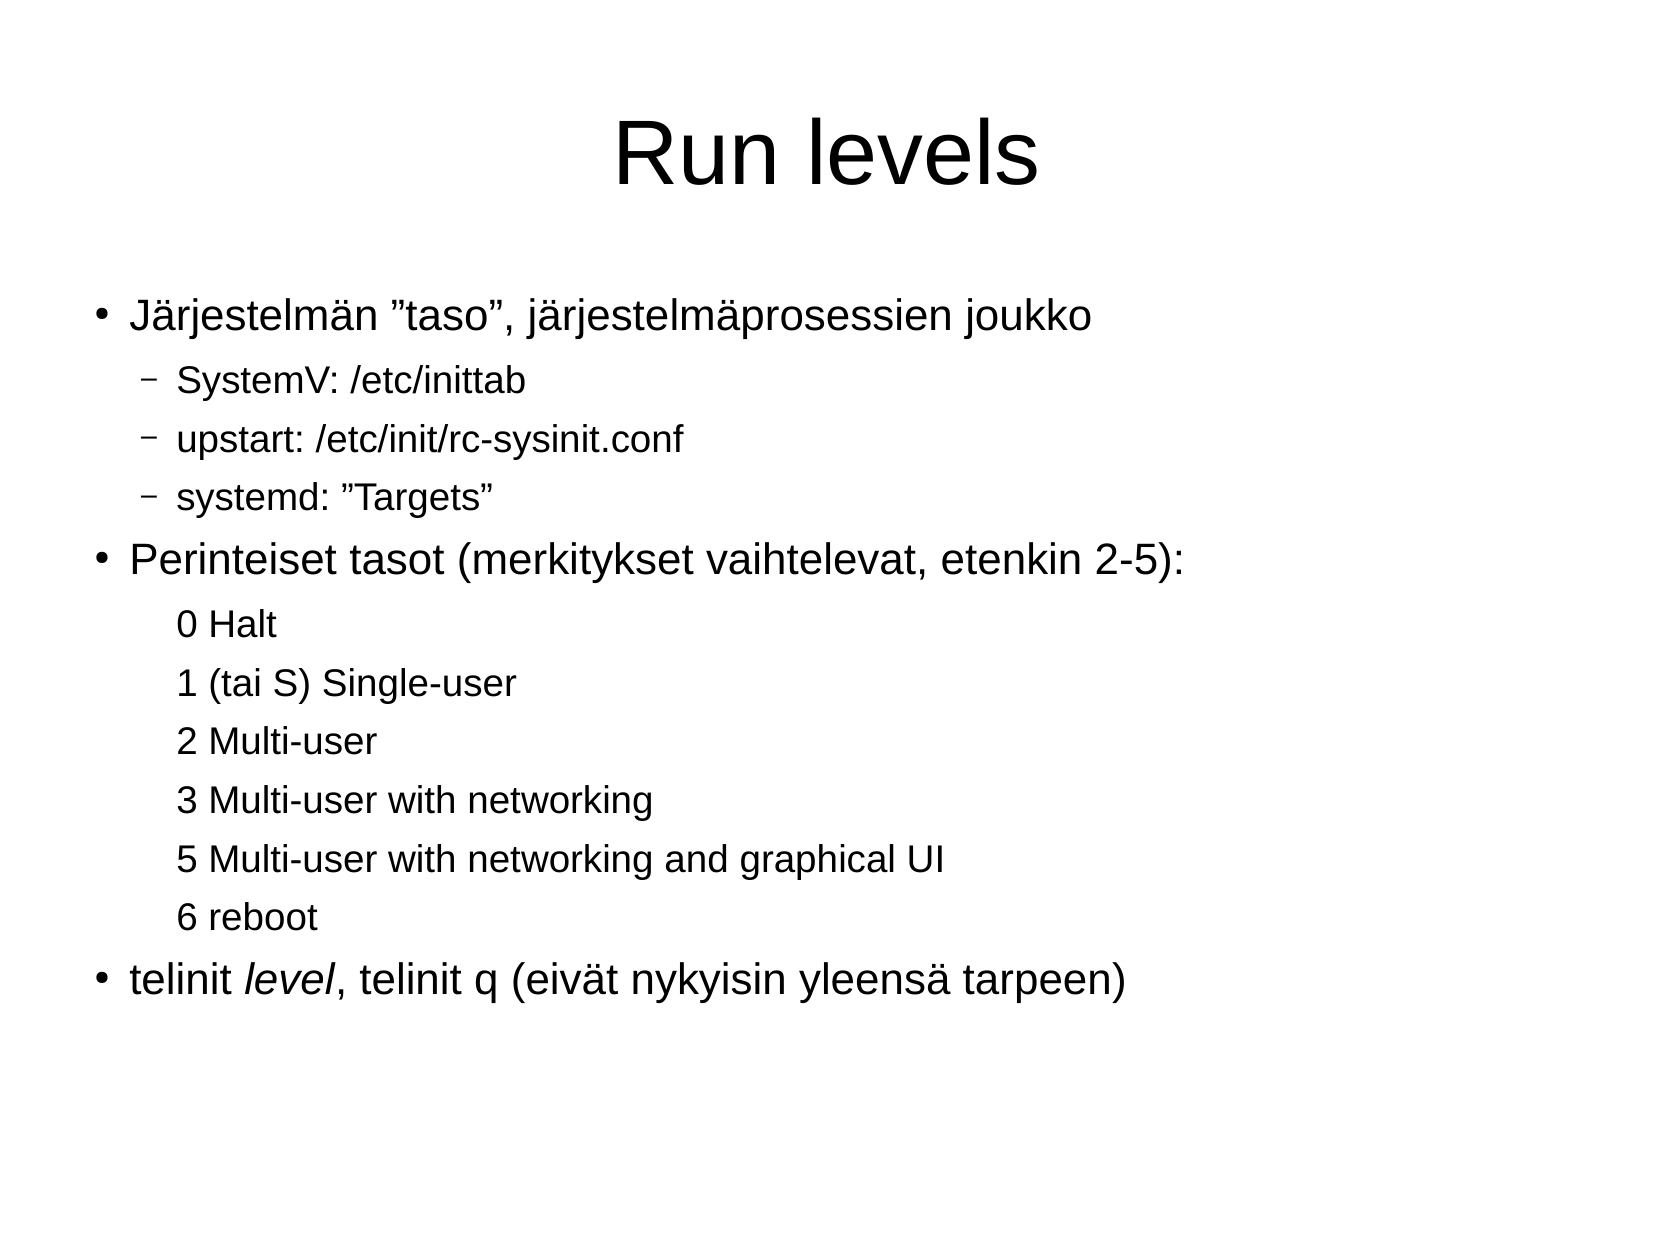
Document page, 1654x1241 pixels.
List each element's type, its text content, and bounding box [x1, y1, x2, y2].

list Järjestelmän ”taso”, järjestelmäprosessien joukko SystemV: /etc/inittab upstart: /etc/init/rc-sysinit.conf systemd: ”Targets” Perinteiset tasot (merkitykset vaihtelevat, etenkin 2-5): 0 Halt 1 (tai S) Single-user 2 Multi-user 3 Multi-user with networking 5 Multi-user with networking and graphical UI 6 reboot telinit level, telinit q (eivät nykyisin yleensä tarpeen) [82, 290, 1571, 1010]
title Run levels [82, 49, 1571, 257]
